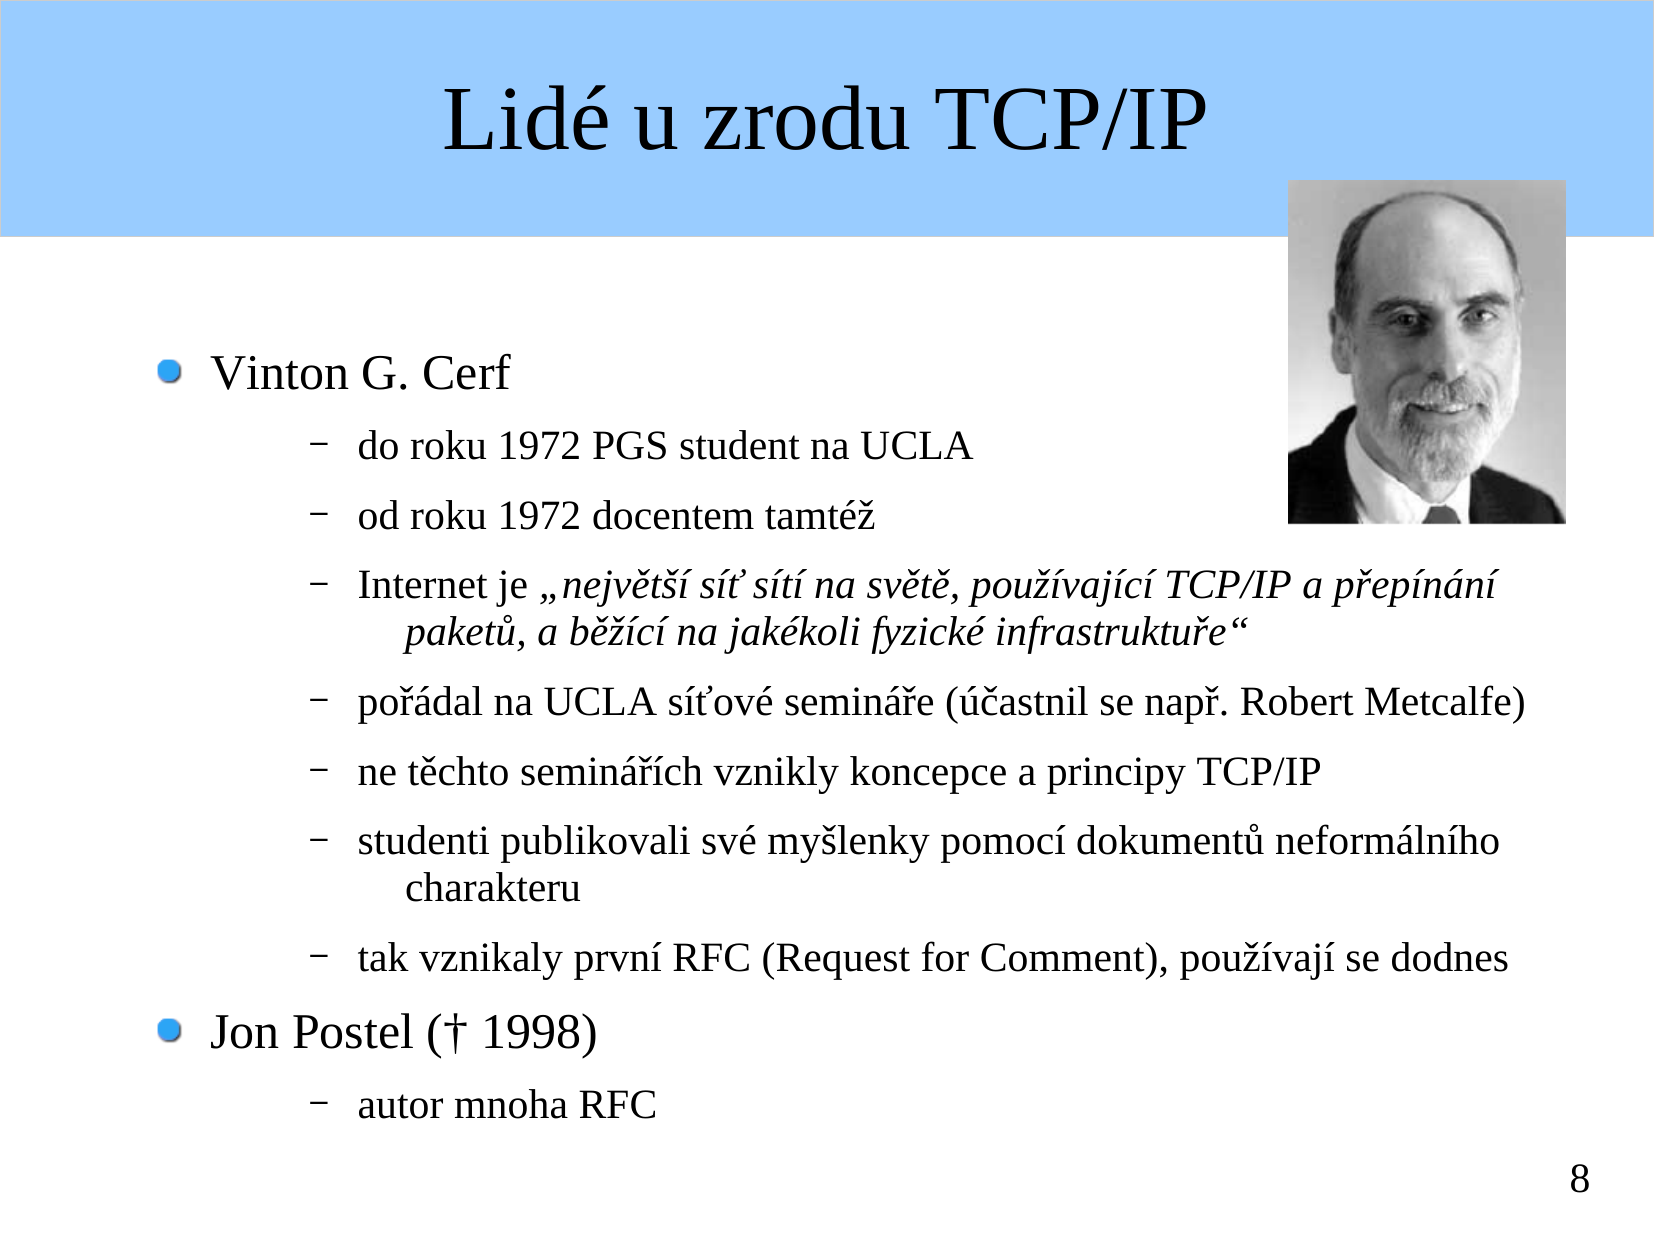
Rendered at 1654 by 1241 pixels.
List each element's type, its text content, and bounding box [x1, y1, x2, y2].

list Vinton G. Cerf do roku 1972 PGS student na UCLA od roku 1972 docentem tamtéž Internet je „největší síť sítí na světě, používající TCP/IP a přepínání paketů, a běžící na jakékoli fyzické infrastruktuře“ pořádal na UCLA síťové semináře (účastnil se např. Robert Metcalfe) ne těchto seminářích vznikly koncepce a principy TCP/IP studenti publikovali své myšlenky pomocí dokumentů neformálního charakteru tak vznikaly první RFC (Request for Comment), používají se dodnes Jon Postel († 1998) autor mnoha RFC [121, 344, 1534, 1193]
title Lidé u zrodu TCP/IP [0, 0, 1654, 237]
picture [1288, 180, 1566, 532]
